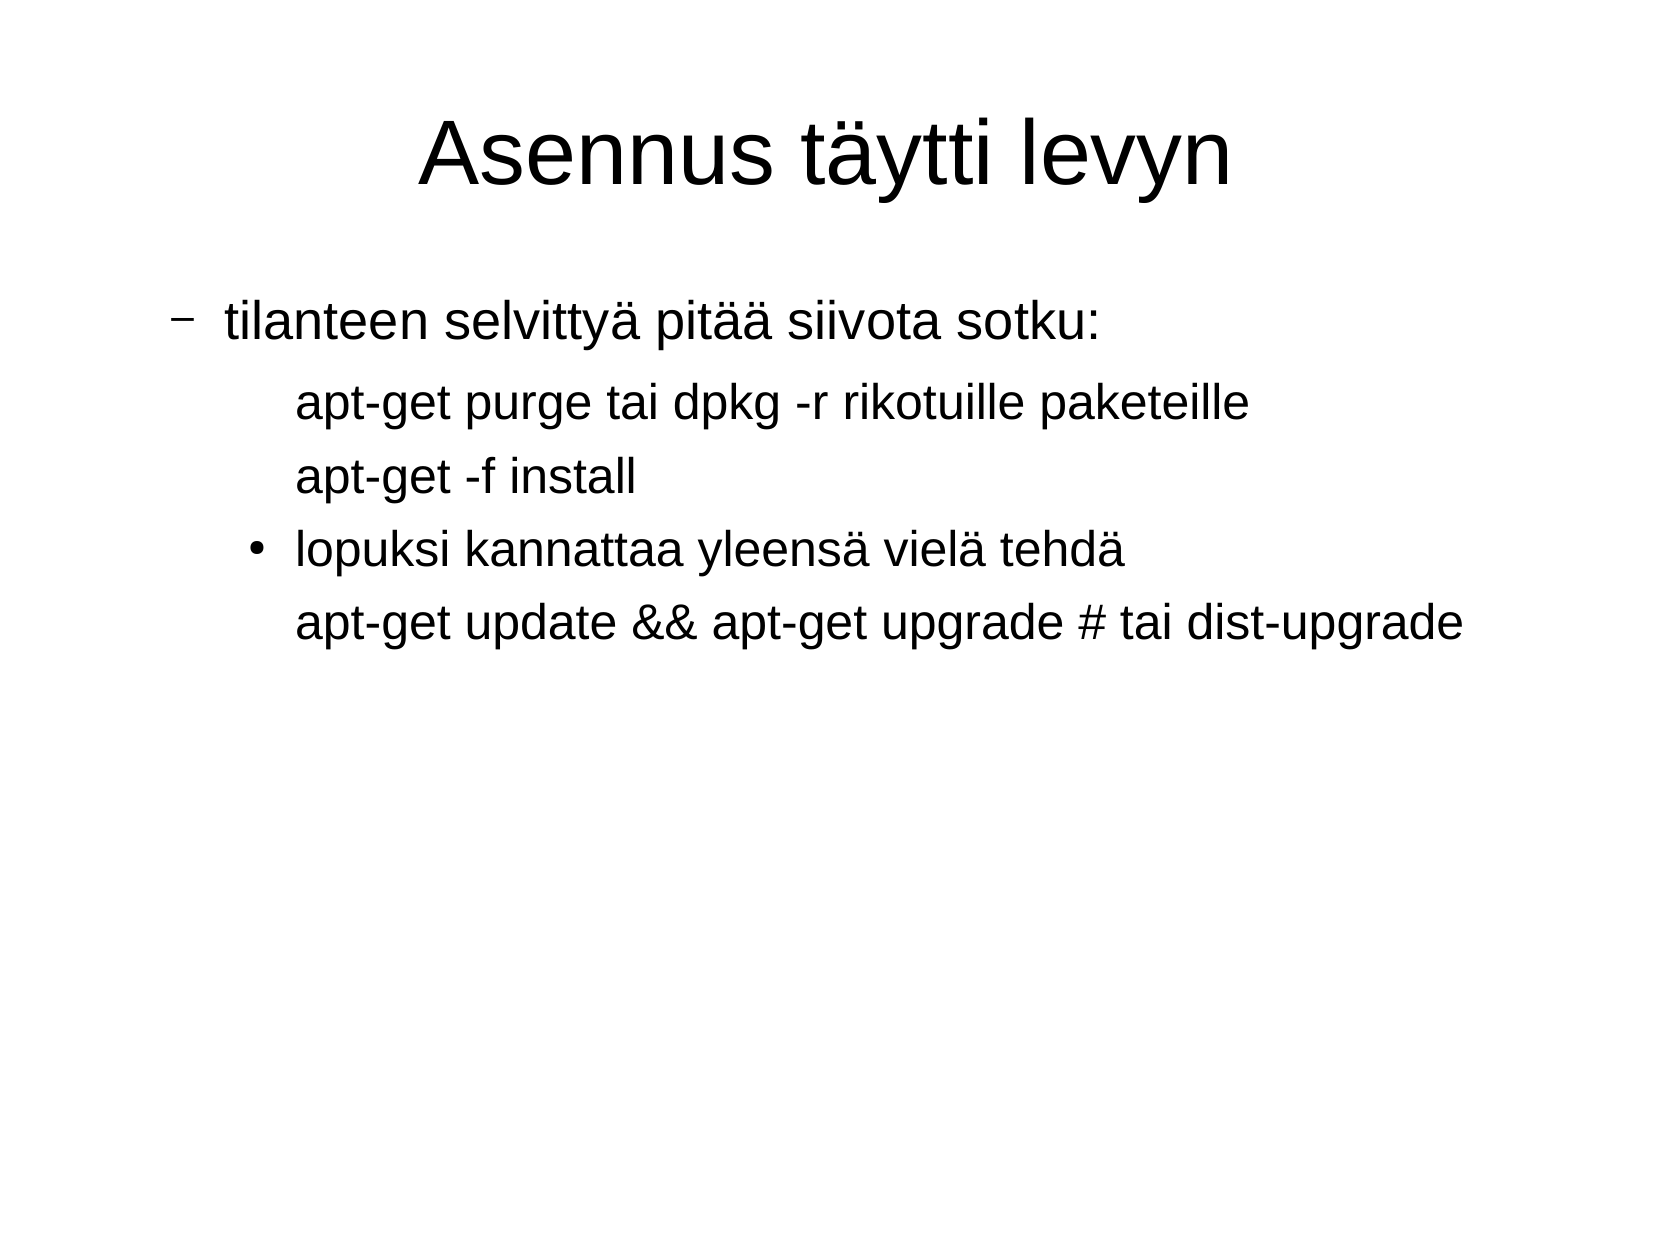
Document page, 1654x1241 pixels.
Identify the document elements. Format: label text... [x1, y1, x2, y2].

title Asennus täytti levyn [82, 49, 1571, 257]
list tilanteen selvittyä pitää siivota sotku: apt-get purge tai dpkg -r rikotuille paketeille apt-get -f install lopuksi kannattaa yleensä vielä tehdä apt-get update && apt-get upgrade # tai dist-upgrade [82, 290, 1571, 1010]
